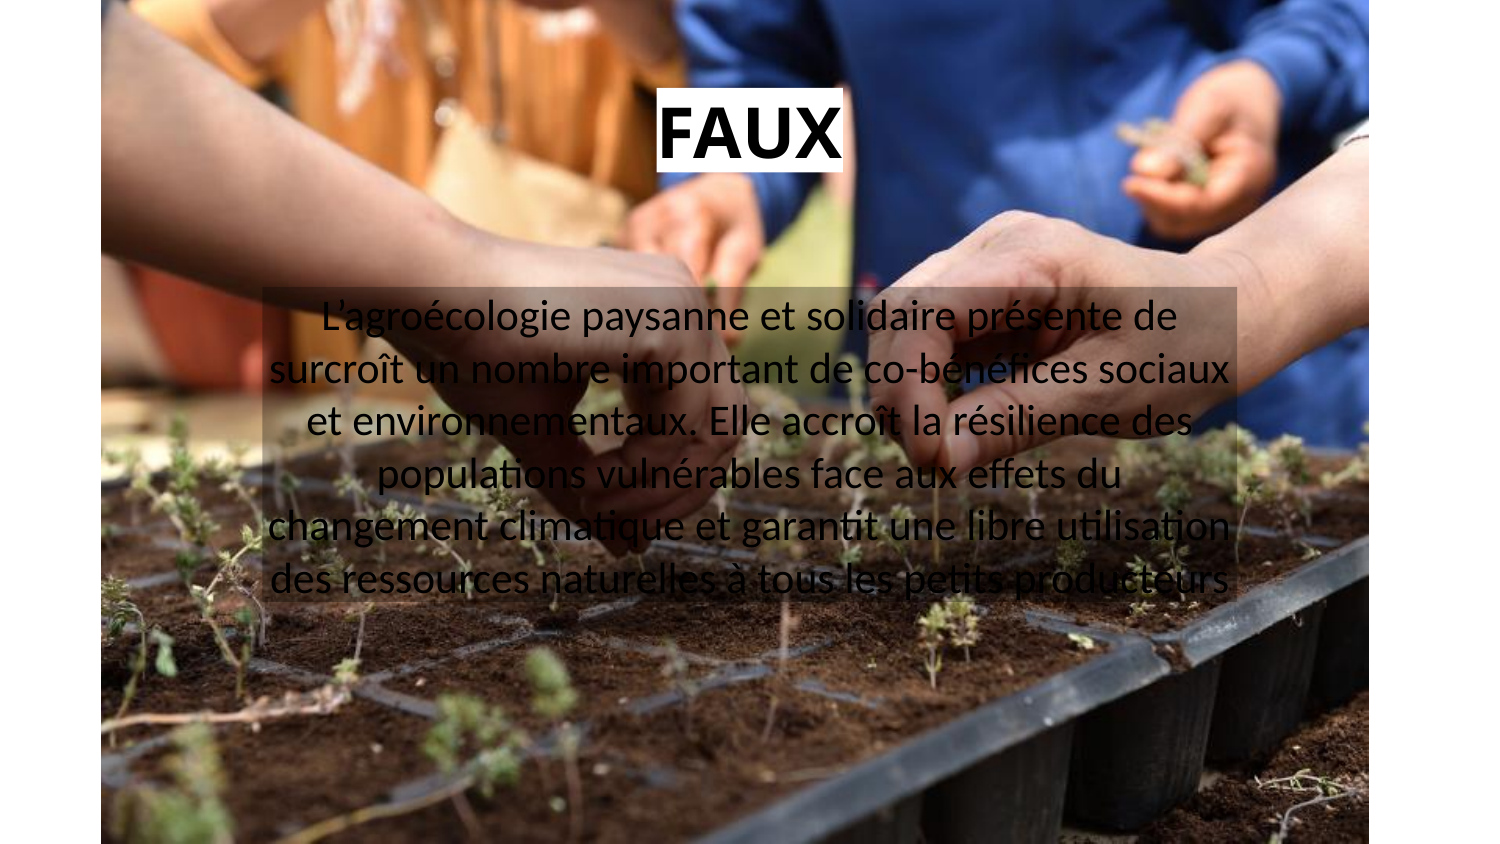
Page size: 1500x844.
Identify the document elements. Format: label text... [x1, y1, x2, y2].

picture [101, 0, 1369, 844]
text_box FAUX [656, 87, 843, 173]
text_box L’agroécologie paysanne et solidaire présente de surcroît un nombre important de co-bénéfices sociaux et environnementaux. Elle accroît la résilience des populations vulnérables face aux effets du changement climatique et garantit une libre utilisation des ressources naturelles à tous les petits producteurs [262, 286, 1238, 602]
